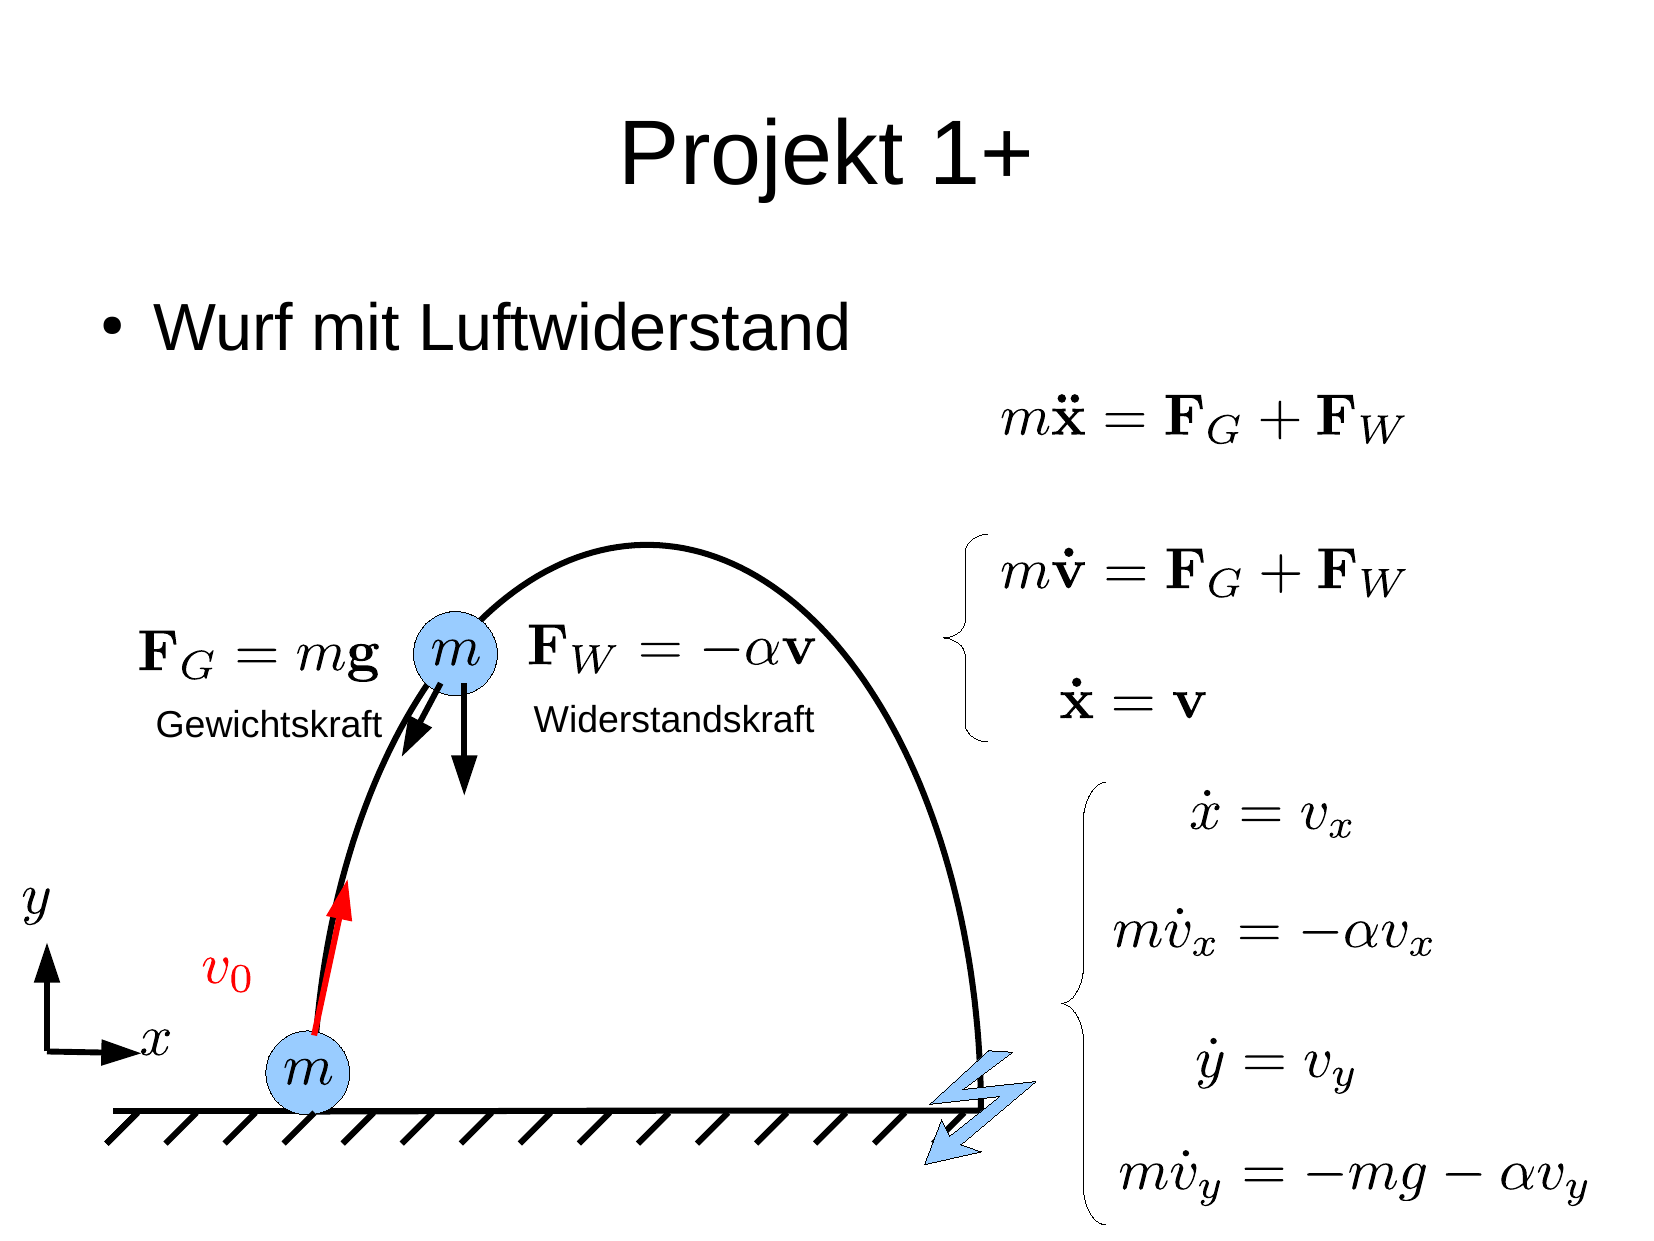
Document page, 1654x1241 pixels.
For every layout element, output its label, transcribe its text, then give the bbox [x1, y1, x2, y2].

text_box [265, 544, 1036, 1165]
text_box [201, 957, 253, 993]
text_box [1194, 1037, 1357, 1094]
text_box Gewichtskraft [140, 696, 398, 754]
text_box [21, 887, 52, 926]
text_box [999, 547, 1408, 598]
text_box [1059, 677, 1208, 719]
title Projekt 1+ [82, 56, 1571, 250]
list Wurf mit Luftwiderstand [82, 290, 1571, 1094]
text_box [139, 1029, 173, 1056]
text_box [1118, 1150, 1590, 1207]
text_box [999, 394, 1408, 445]
text_box [136, 630, 381, 682]
text_box [1112, 907, 1435, 957]
text_box [1188, 789, 1354, 838]
text_box [322, 918, 335, 979]
text_box Widerstandskraft [518, 690, 830, 748]
